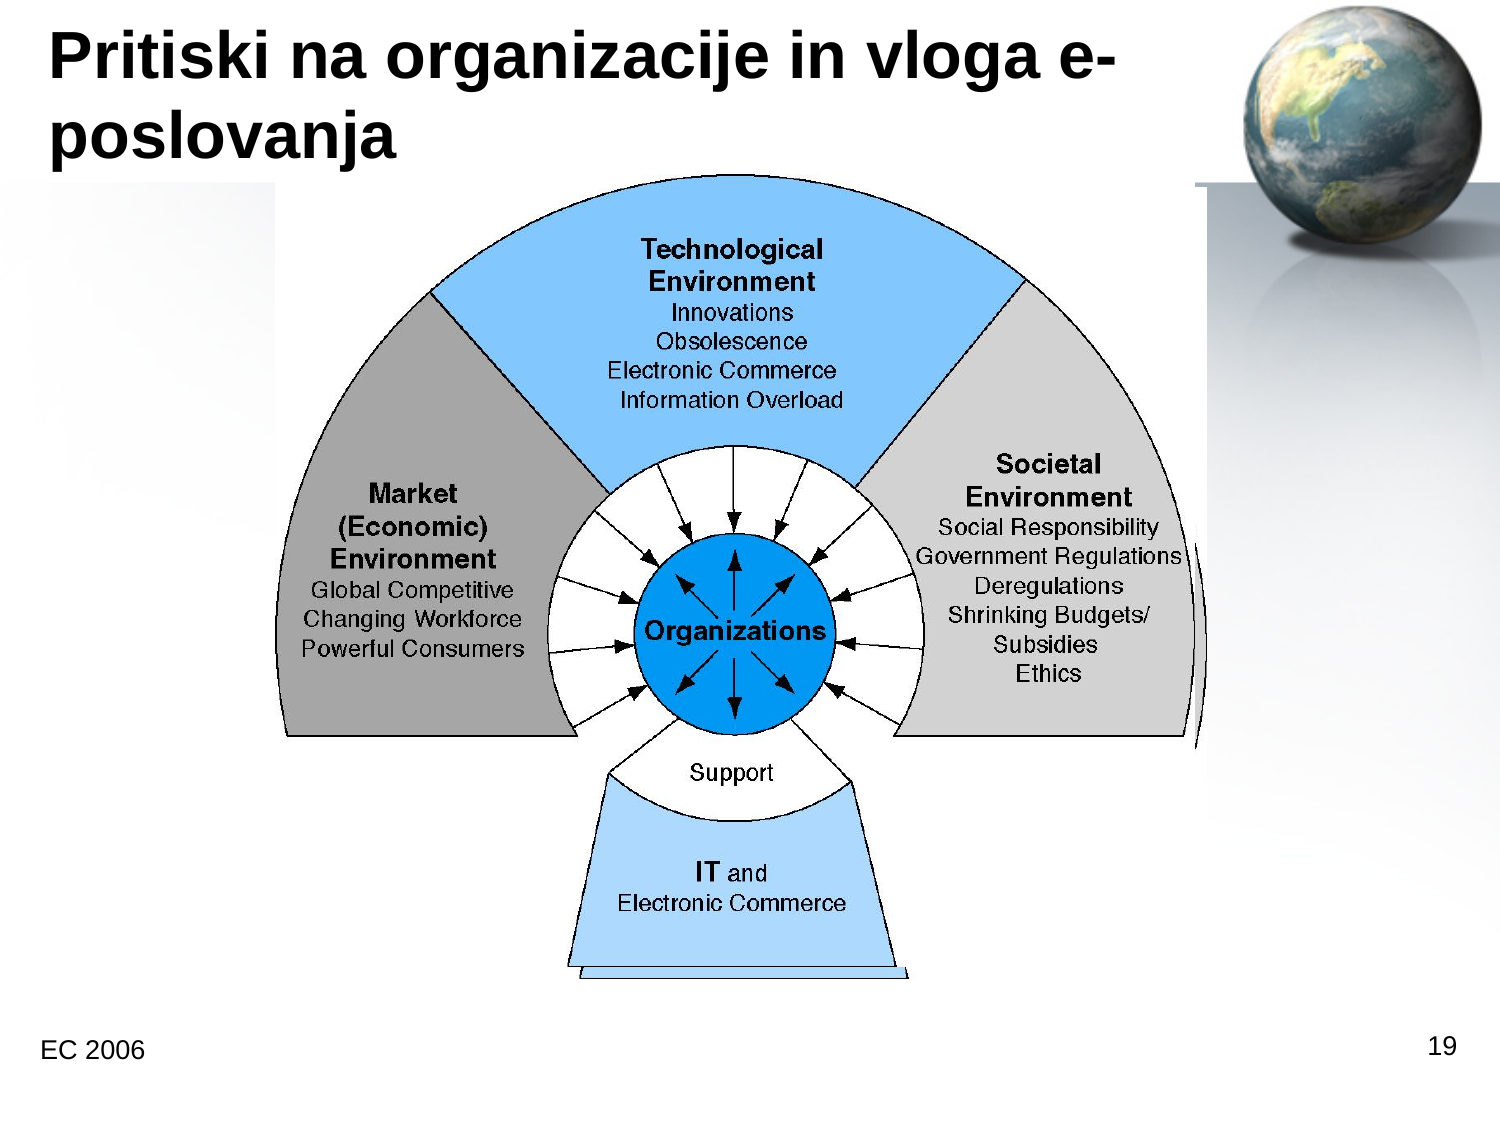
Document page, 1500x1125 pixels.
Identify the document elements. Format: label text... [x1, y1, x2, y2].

text_box [287, 187, 1207, 979]
text_box <number> [1159, 1020, 1473, 1096]
text_box EC 2006 [25, 1025, 338, 1101]
title Pritiski na organizacije in vloga e-poslovanja [33, 4, 1239, 180]
picture [0, 0, 1500, 1125]
